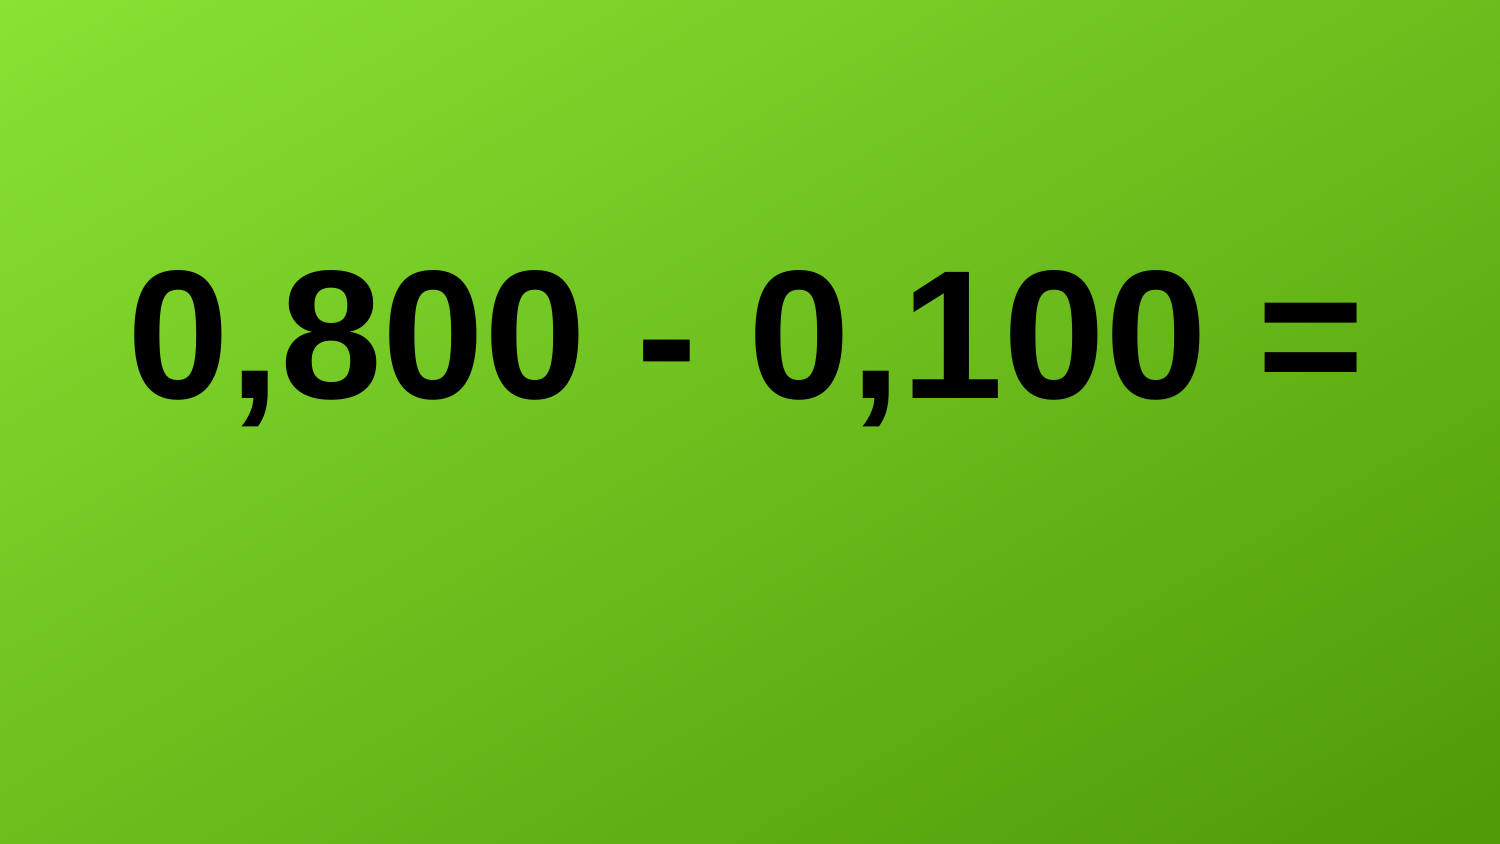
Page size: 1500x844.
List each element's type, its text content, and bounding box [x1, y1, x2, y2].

title 0,800 - 0,100 = [112, 259, 1388, 450]
